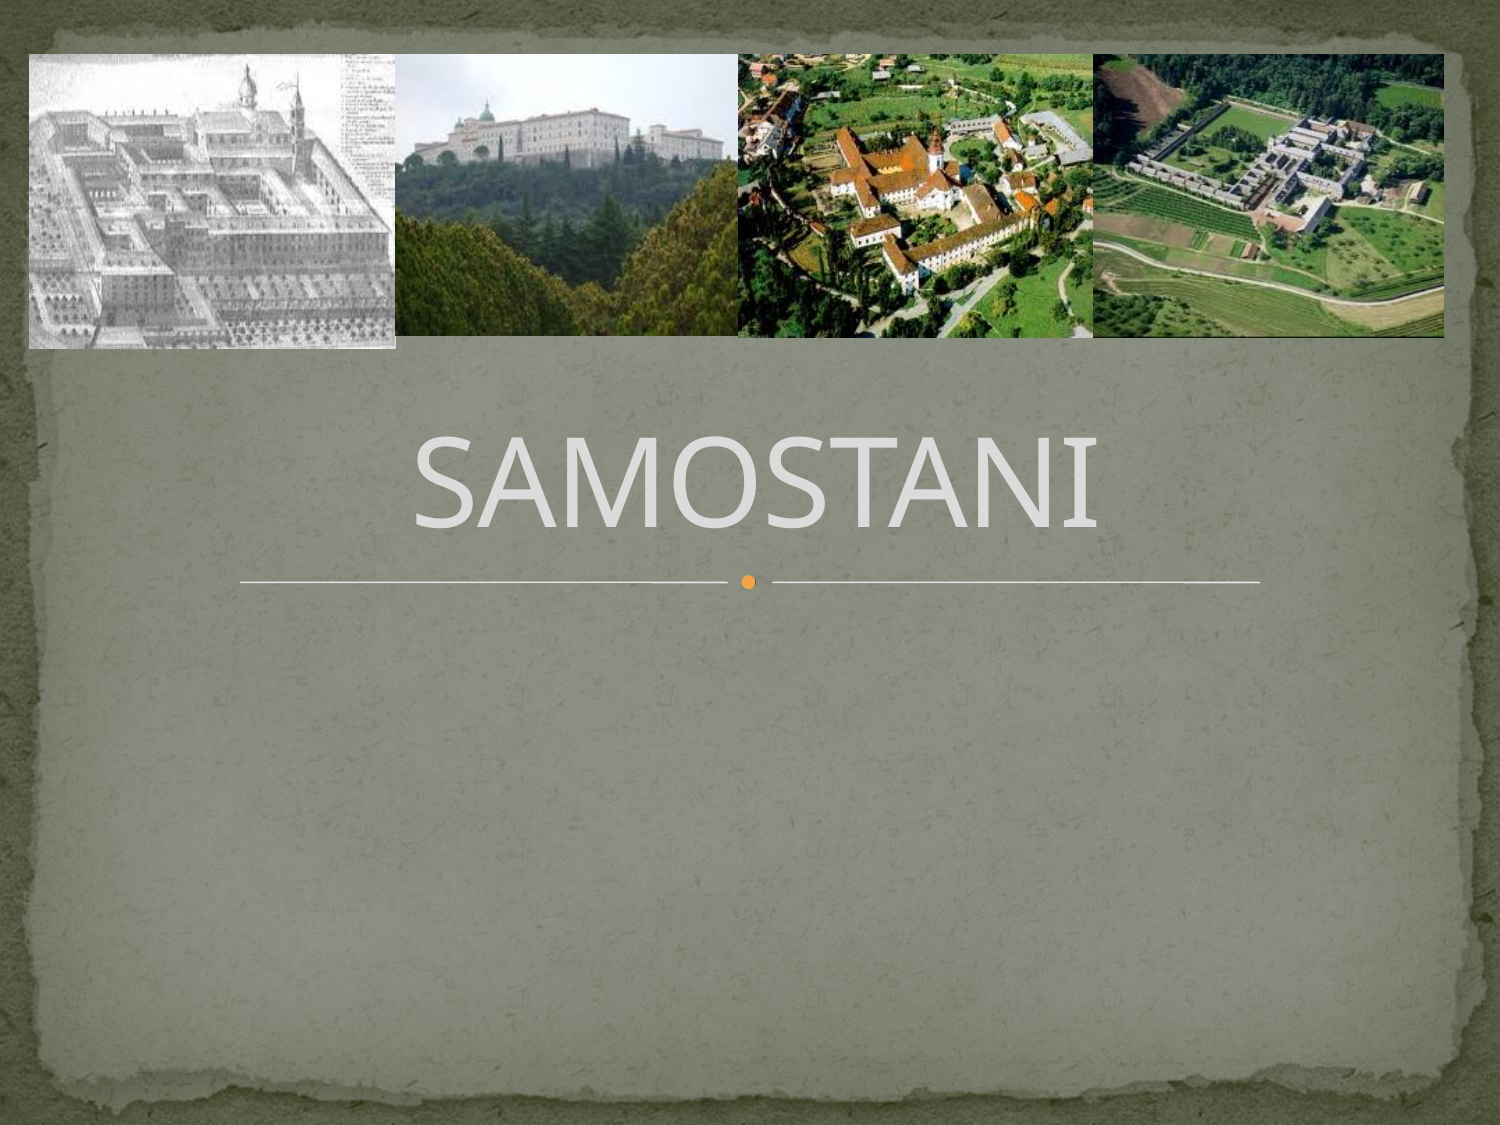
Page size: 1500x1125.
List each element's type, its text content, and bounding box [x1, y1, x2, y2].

title SAMOSTANI [75, 336, 1438, 561]
picture [0, 0, 1500, 1125]
